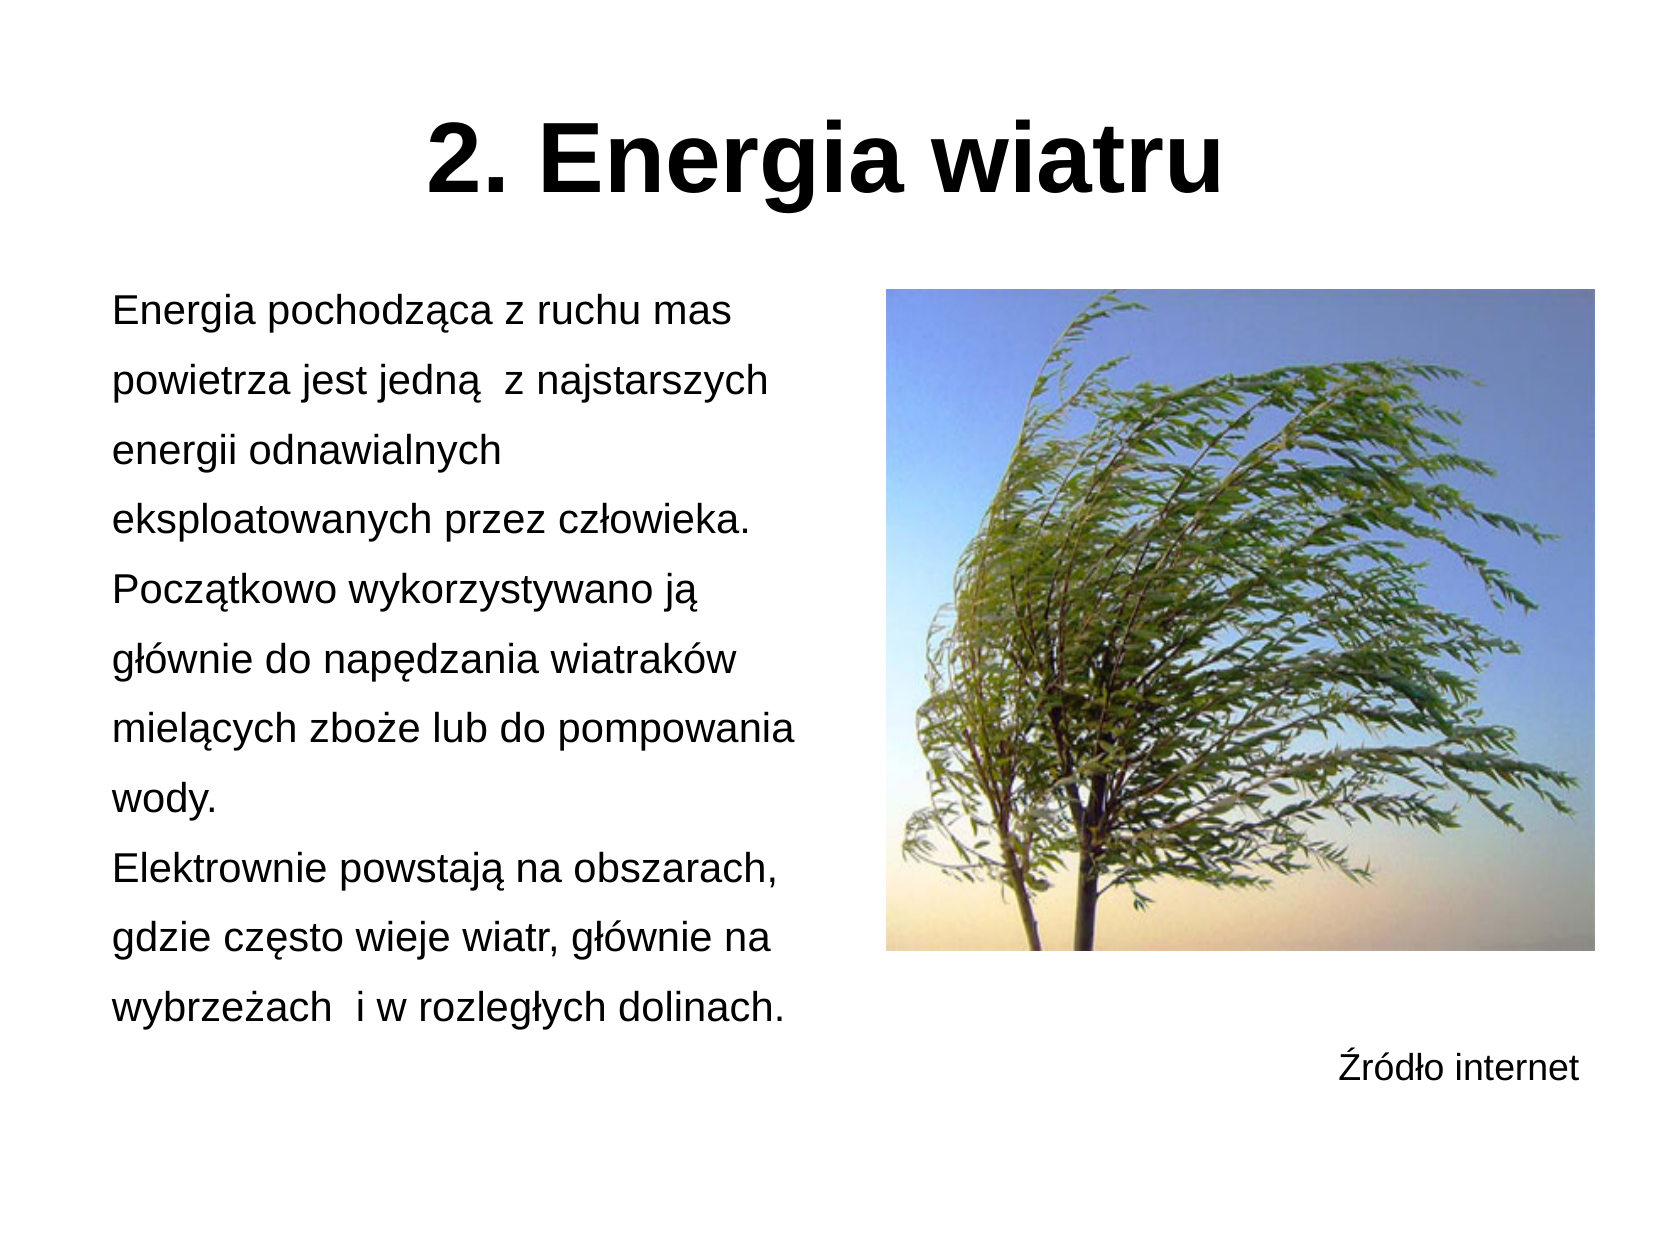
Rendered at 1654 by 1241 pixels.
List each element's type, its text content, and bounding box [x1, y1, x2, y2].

picture [886, 289, 1595, 951]
text_box Źródło internet [1323, 1039, 1595, 1097]
text_box Energia pochodząca z ruchu mas powietrza jest jedną z najstarszych energii odnawialnych eksploatowanych przez człowieka. Początkowo wykorzystywano ją głównie do napędzania wiatraków mielących zboże lub do pompowania wody. Elektrownie powstają na obszarach, gdzie często wieje wiatr, głównie na wybrzeżach i w rozległych dolinach. [97, 256, 827, 1061]
title 2. Energia wiatru [82, 49, 1571, 257]
